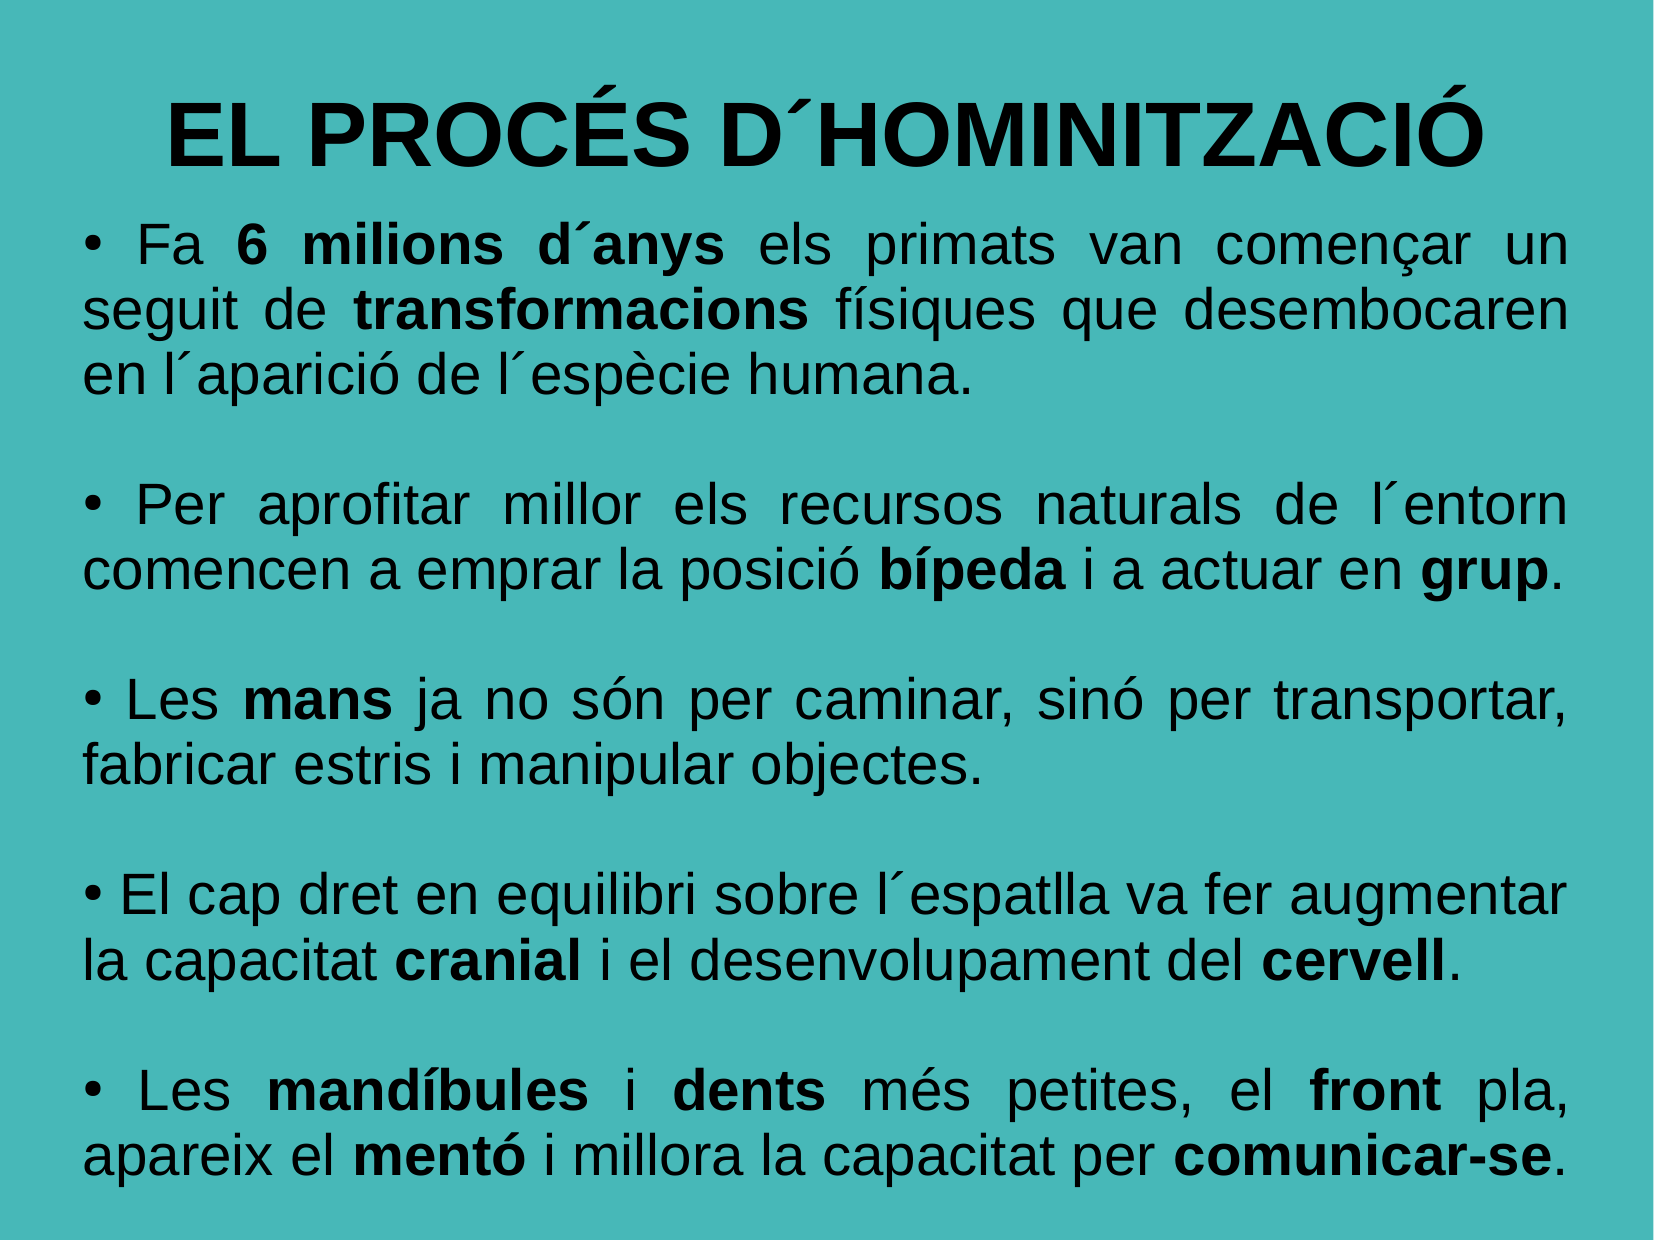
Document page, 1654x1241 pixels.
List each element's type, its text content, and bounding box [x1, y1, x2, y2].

subtitle Fa 6 milions d´anys els primats van començar un seguit de transformacions físiques que desembocaren en l´aparició de l´espècie humana. Per aprofitar millor els recursos naturals de l´entorn comencen a emprar la posició bípeda i a actuar en grup. Les mans ja no són per caminar, sinó per transportar, fabricar estris i manipular objectes. El cap dret en equilibri sobre l´espatlla va fer augmentar la capacitat cranial i el desenvolupament del cervell. Les mandíbules i dents més petites, el front pla, apareix el mentó i millora la capacitat per comunicar-se. [82, 207, 1571, 1192]
title EL PROCÉS D´HOMINITZACIÓ [82, 39, 1571, 207]
